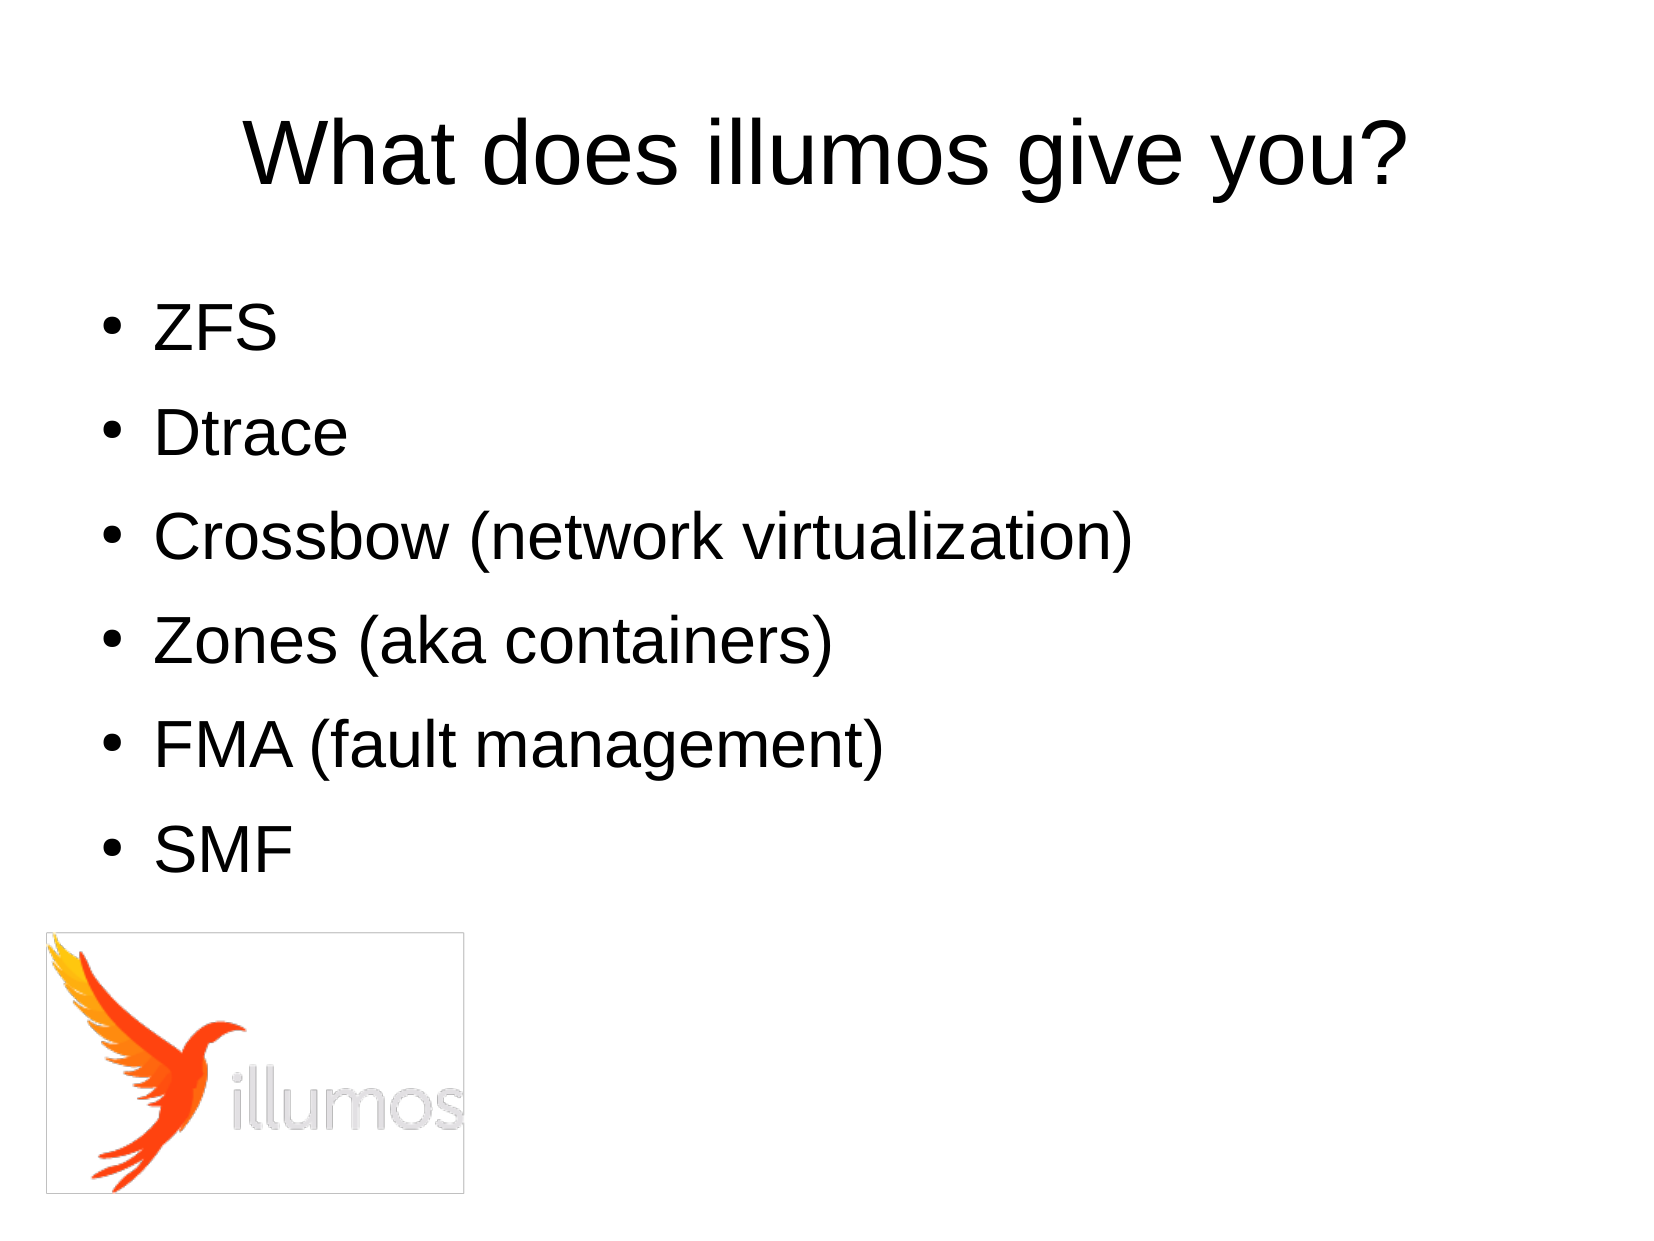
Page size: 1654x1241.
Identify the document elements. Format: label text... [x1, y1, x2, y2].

list ZFS Dtrace Crossbow (network virtualization) Zones (aka containers) FMA (fault management) SMF [82, 290, 1571, 1010]
picture [0, 886, 511, 1241]
title What does illumos give you? [82, 49, 1571, 257]
